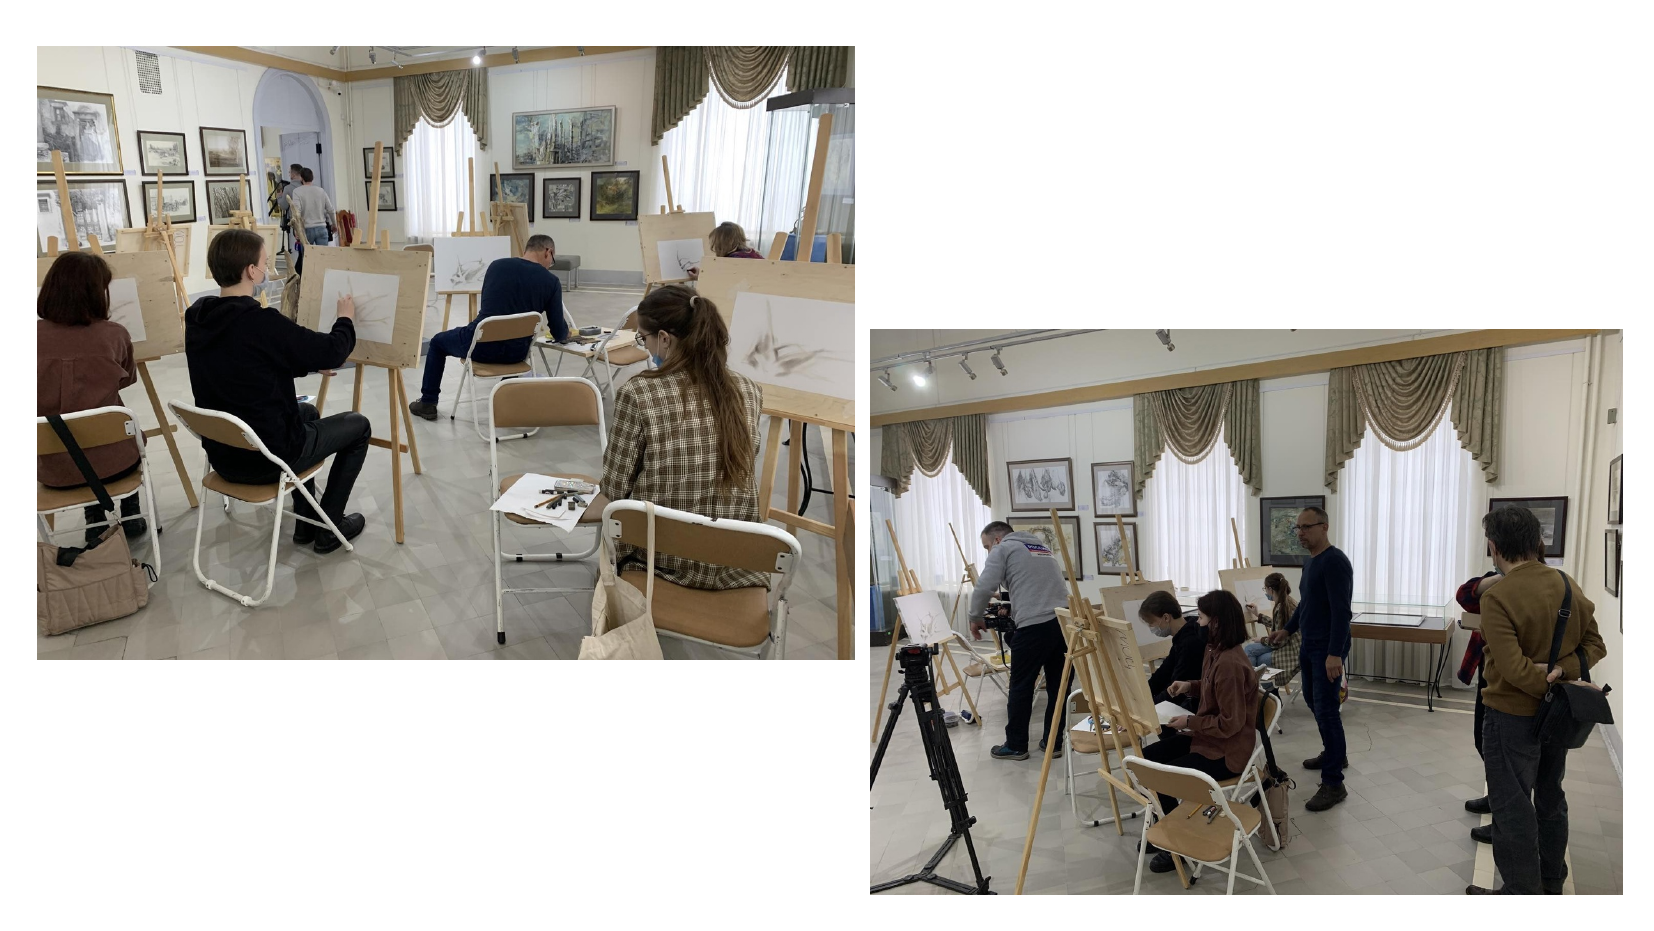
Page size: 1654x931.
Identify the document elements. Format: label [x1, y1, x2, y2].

picture [870, 330, 1623, 895]
picture [37, 46, 855, 661]
